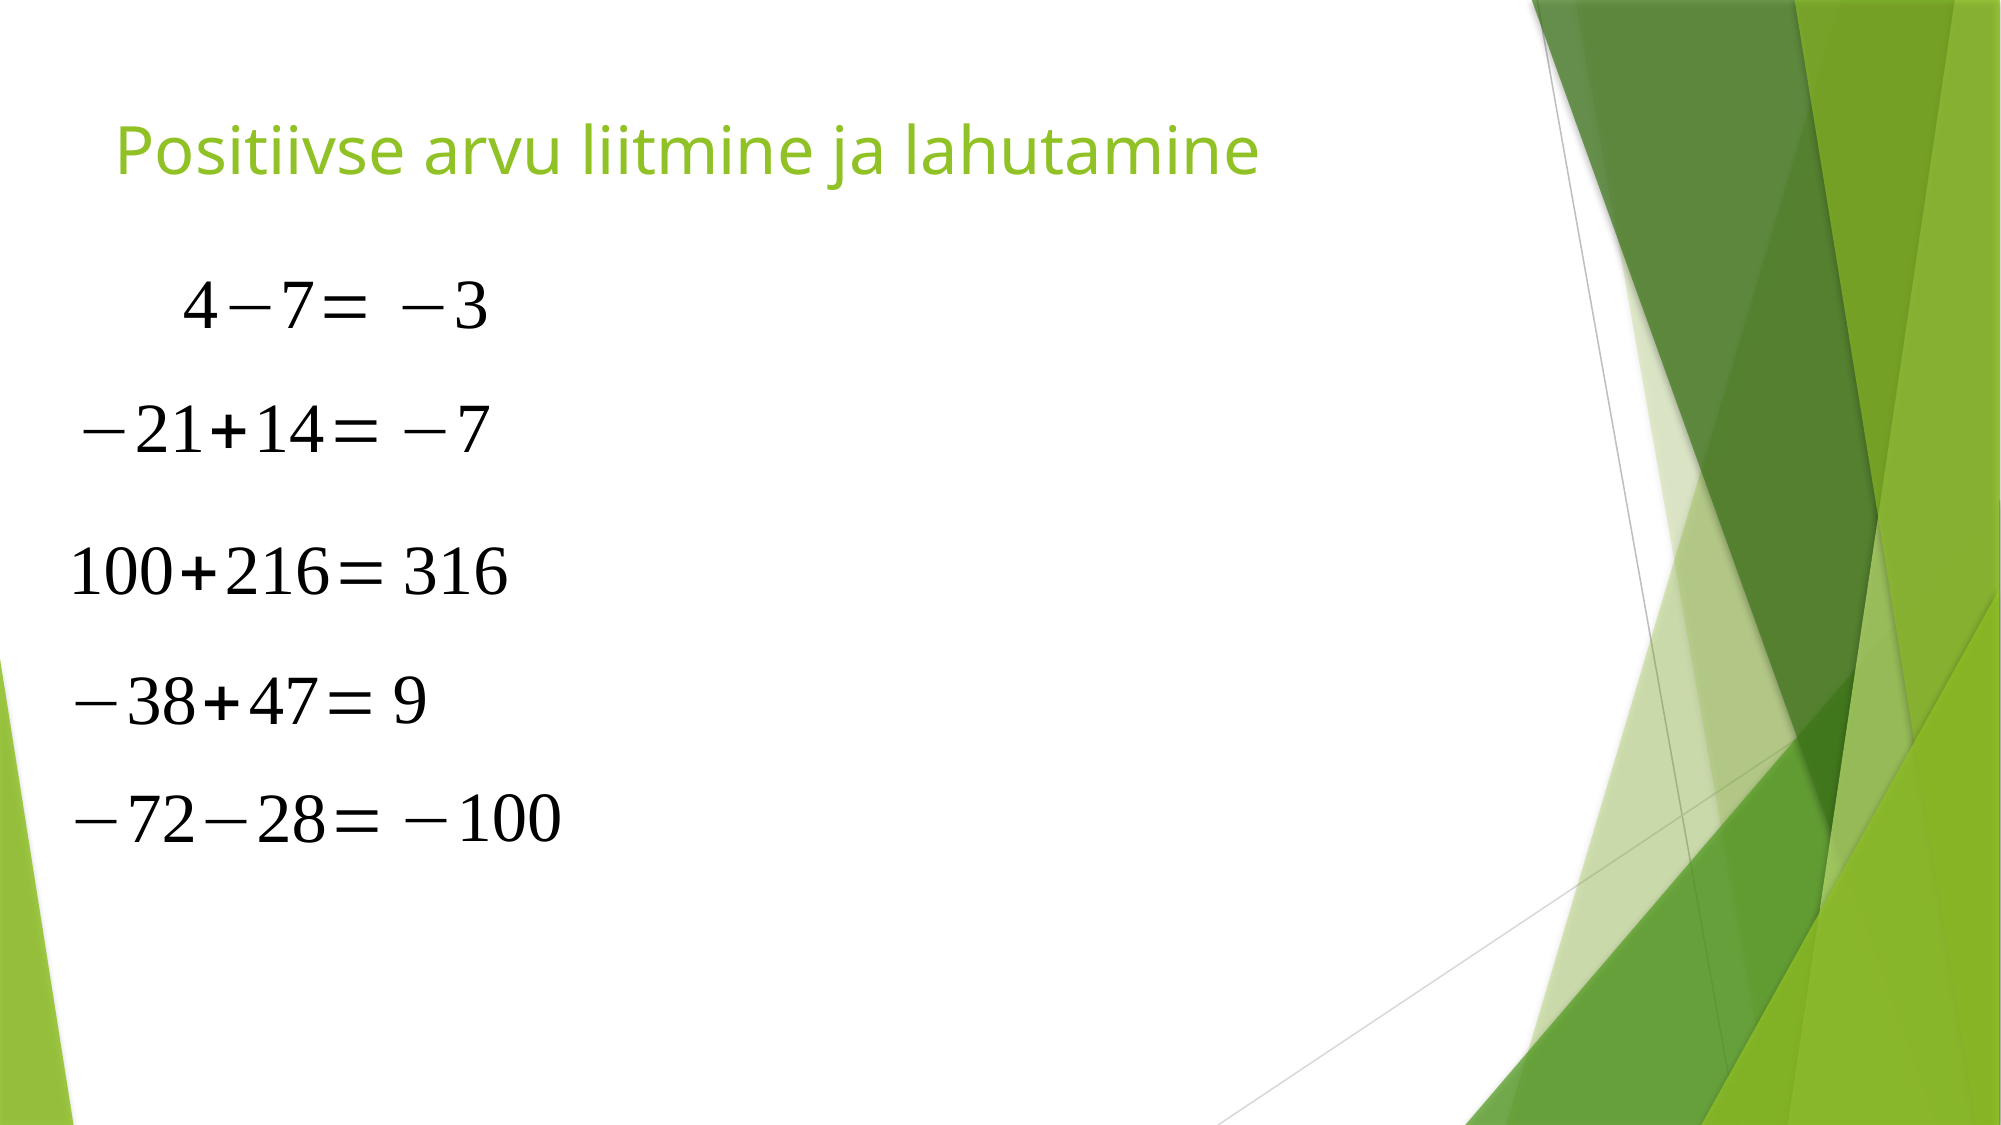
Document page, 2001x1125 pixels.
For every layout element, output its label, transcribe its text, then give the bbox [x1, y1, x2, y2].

chart [62, 778, 569, 858]
chart [62, 531, 516, 610]
chart [174, 265, 382, 344]
chart [70, 389, 499, 468]
chart [62, 660, 435, 740]
chart [389, 265, 496, 344]
title Positiivse arvu liitmine ja lahutamine [99, 99, 1613, 237]
